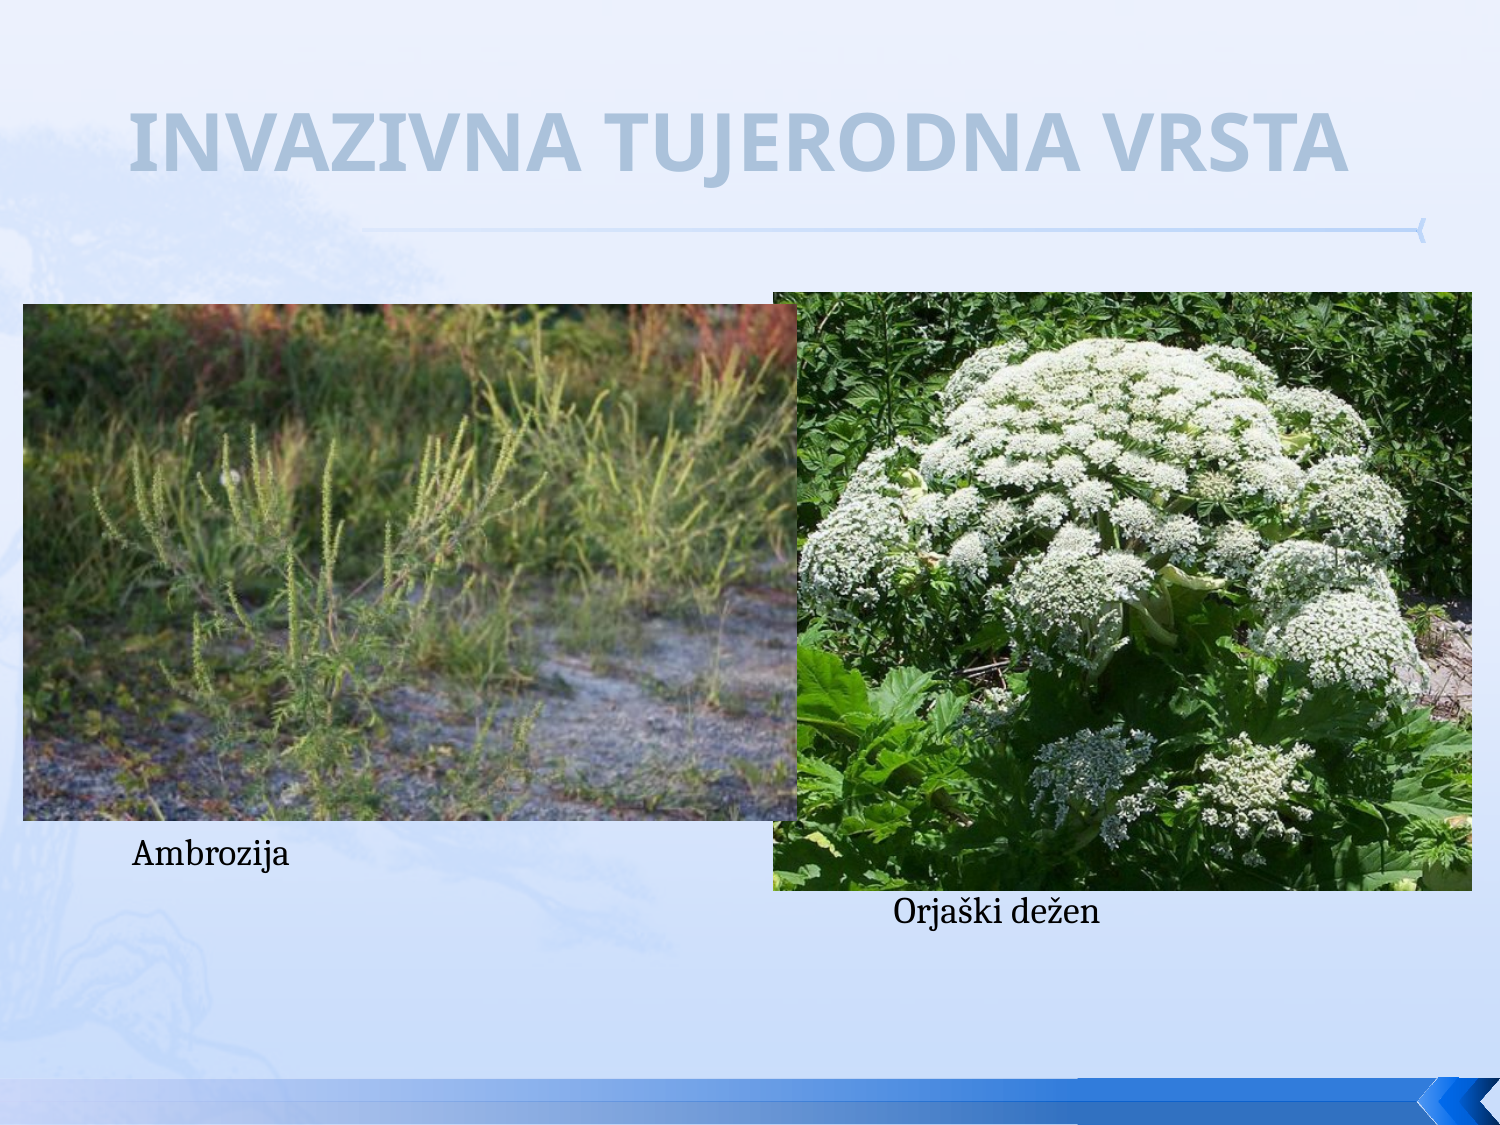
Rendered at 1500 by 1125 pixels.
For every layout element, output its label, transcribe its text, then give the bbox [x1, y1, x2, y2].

title INVAZIVNA TUJERODNA VRSTA [75, 45, 1425, 233]
text_box Orjaški dežen [878, 878, 1219, 939]
text_box Ambrozija [117, 820, 692, 881]
picture [23, 292, 1472, 891]
